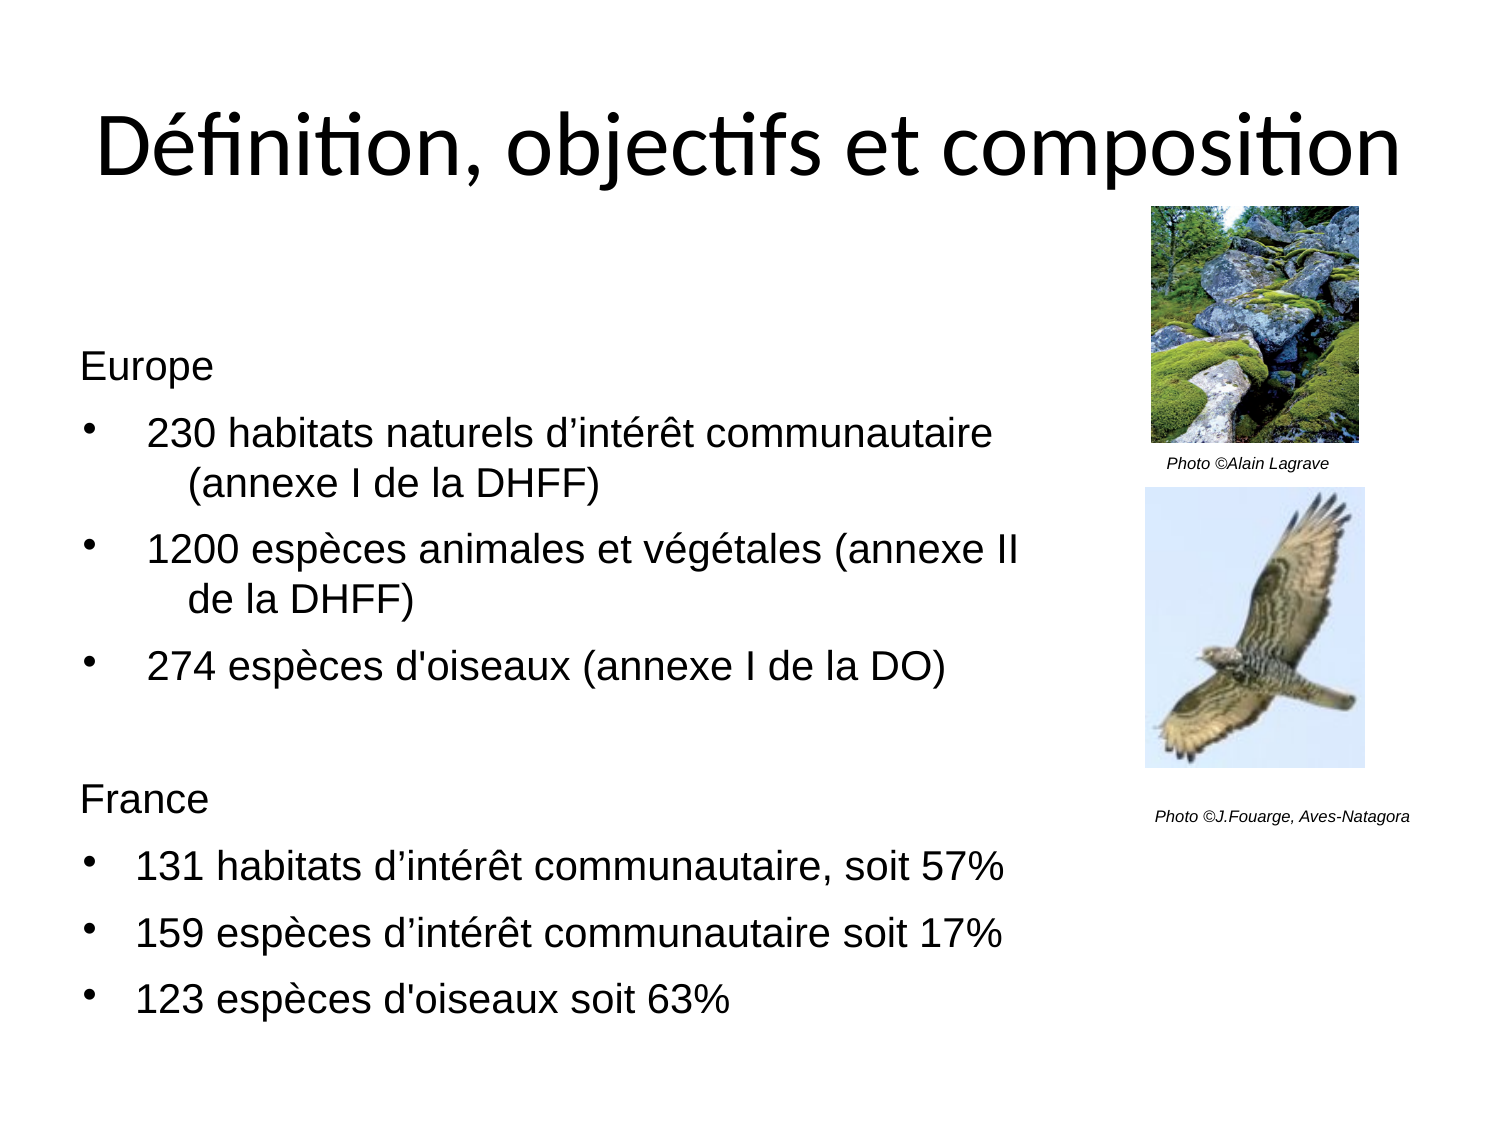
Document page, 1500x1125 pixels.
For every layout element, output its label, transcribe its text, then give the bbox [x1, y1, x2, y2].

text_box Photo ©J.Fouarge, Aves-Natagora [1139, 798, 1500, 834]
subtitle Europe 230 habitats naturels d’intérêt communautaire (annexe I de la DHFF) 1200 espèces animales et végétales (annexe II de la DHFF) 274 espèces d'oiseaux (annexe I de la DO) France 131 habitats d’intérêt communautaire, soit 57% 159 espèces d’intérêt communautaire soit 17% 123 espèces d'oiseaux soit 63% [76, 236, 1022, 1125]
picture [1151, 206, 1359, 443]
text_box Photo ©Alain Lagrave [1151, 445, 1359, 481]
title Définition, objectifs et composition [75, 20, 1425, 257]
picture [1145, 487, 1365, 768]
